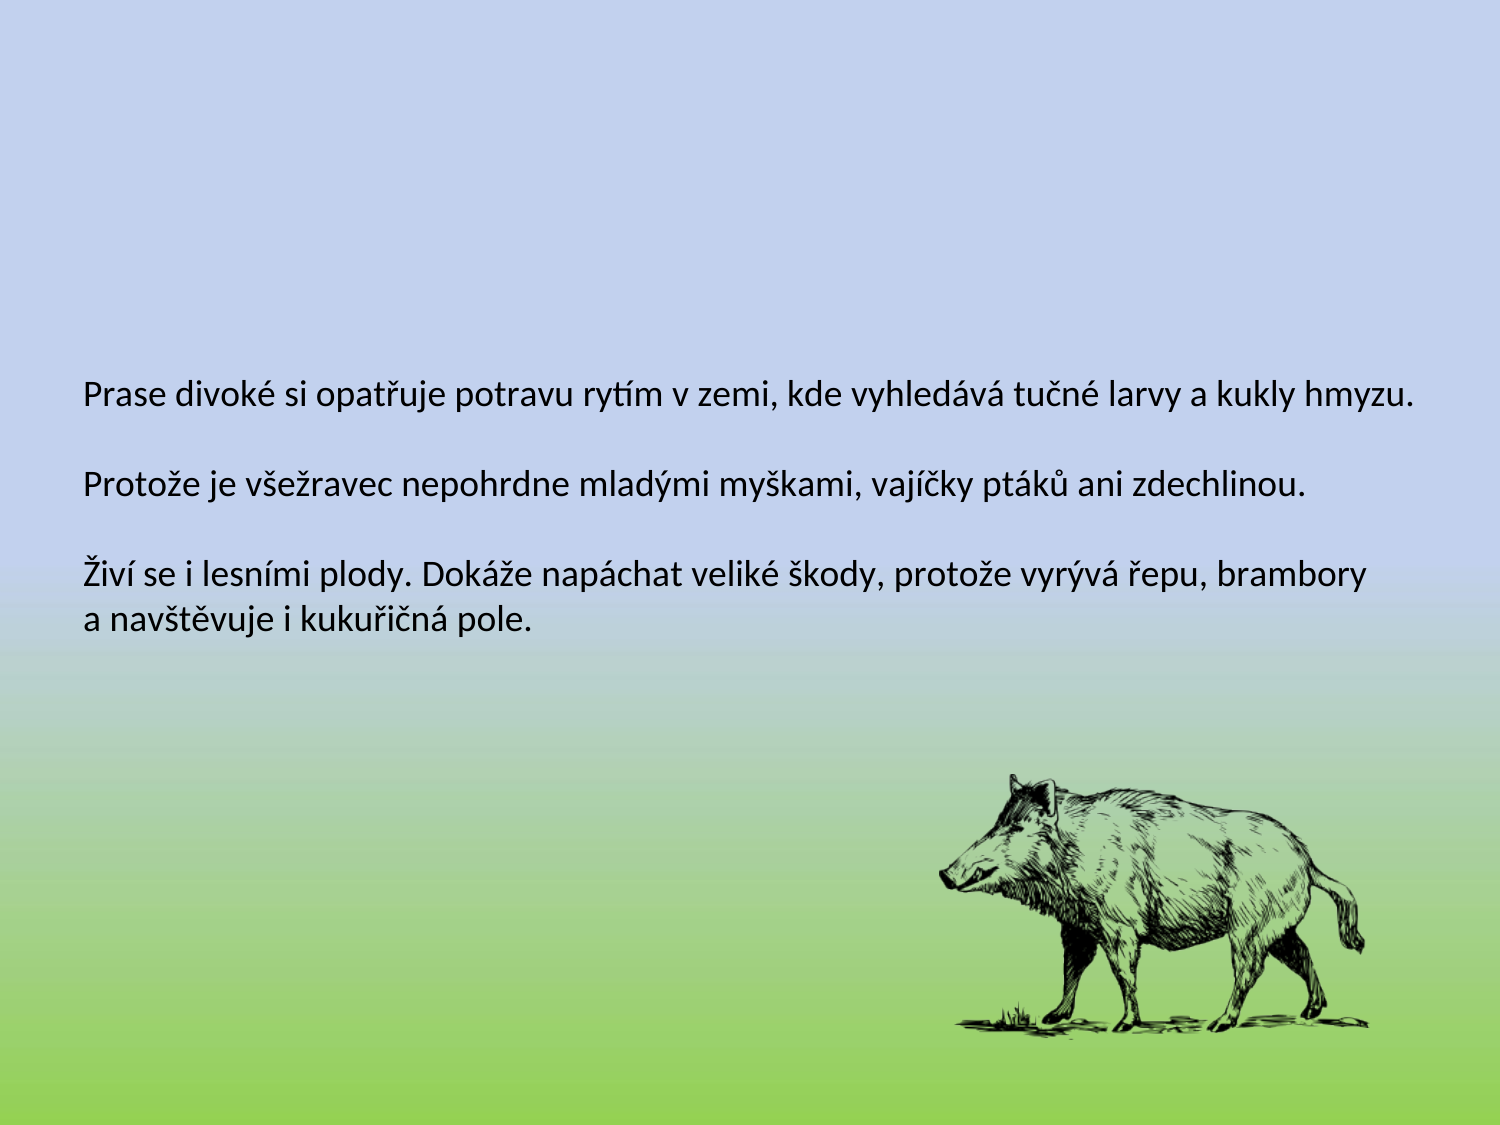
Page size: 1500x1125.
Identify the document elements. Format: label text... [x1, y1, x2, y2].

text_box Prase divoké si opatřuje potravu rytím v zemi, kde vyhledává tučné larvy a kukly hmyzu. Protože je všežravec nepohrdne mladými myškami, vajíčky ptáků ani zdechlinou. Živí se i lesními plody. Dokáže napáchat veliké škody, protože vyrývá řepu, brambory a navštěvuje i kukuřičná pole. [68, 361, 1432, 648]
picture [0, 0, 1500, 1125]
